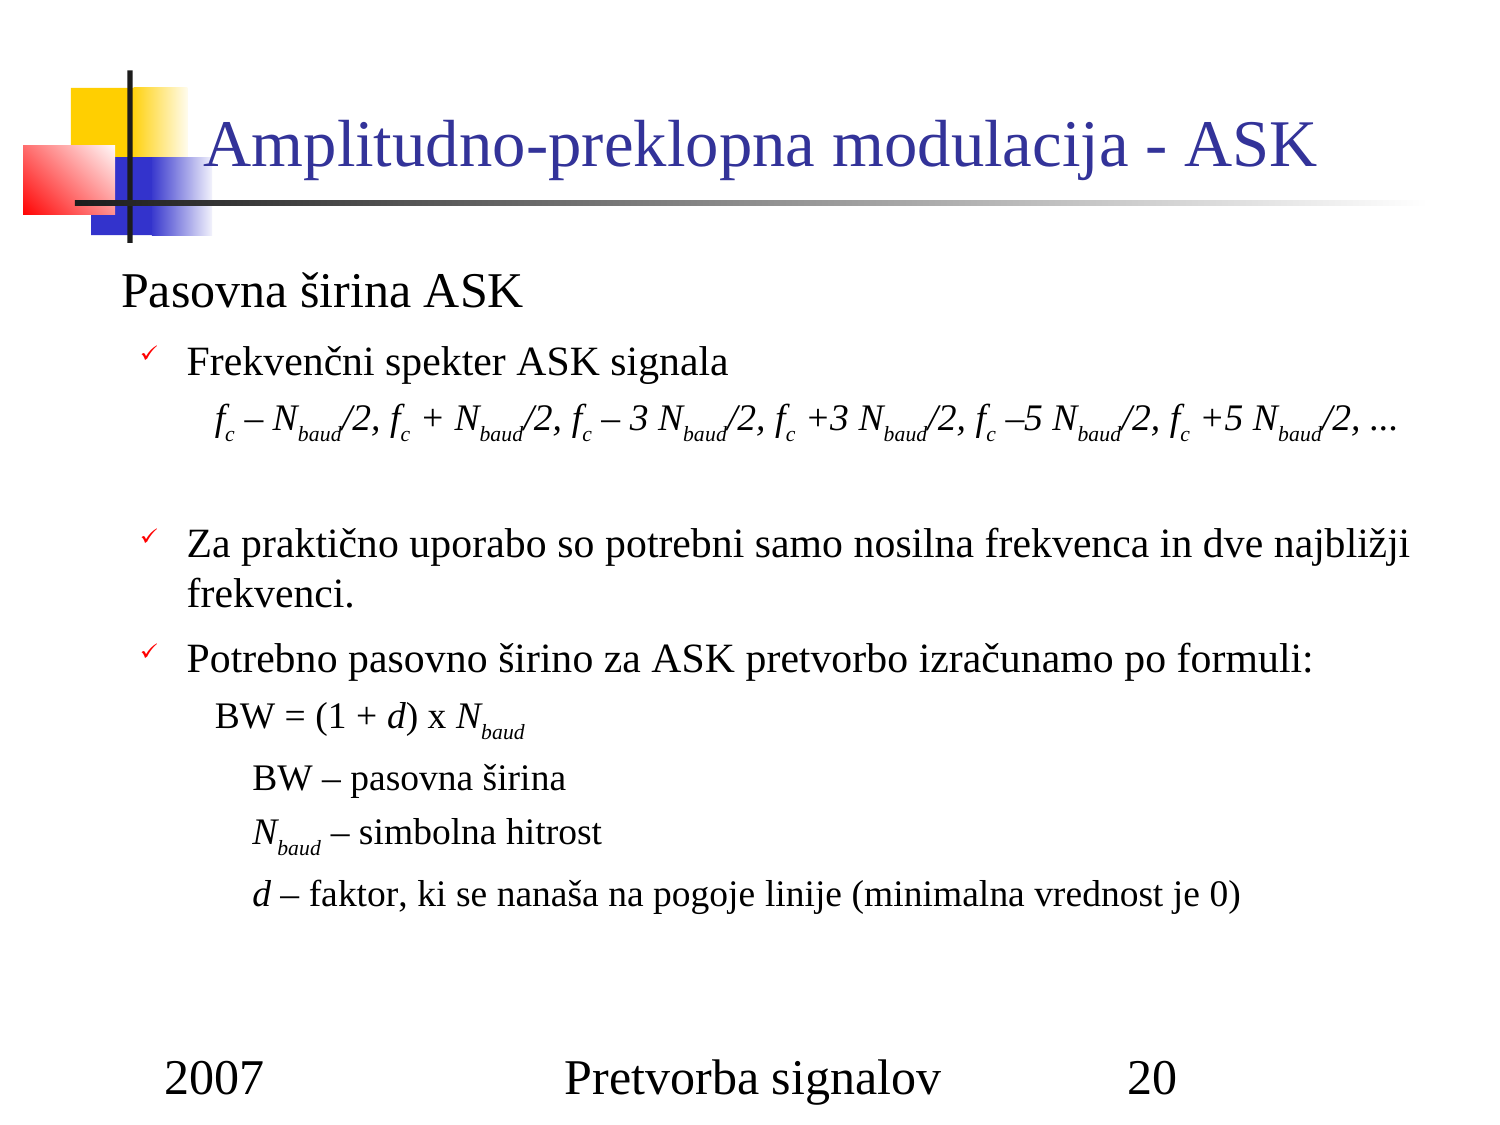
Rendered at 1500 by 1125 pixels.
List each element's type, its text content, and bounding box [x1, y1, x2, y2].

title Amplitudno-preklopna modulacija - ASK [188, 92, 1468, 188]
list Pasovna širina ASK Frekvenčni spekter ASK signala fc – Nbaud/2, fc + Nbaud/2, fc – 3 Nbaud/2, fc +3 Nbaud/2, fc –5 Nbaud/2, fc +5 Nbaud/2, ... Za praktično uporabo so potrebni samo nosilna frekvenca in dve najbližji frekvenci. Potrebno pasovno širino za ASK pretvorbo izračunamo po formuli: BW = (1 + d) x Nbaud BW – pasovna širina Nbaud – simbolna hitrost d – faktor, ki se nanaša na pogoje linije (minimalna vrednost je 0) [50, 249, 1469, 1007]
